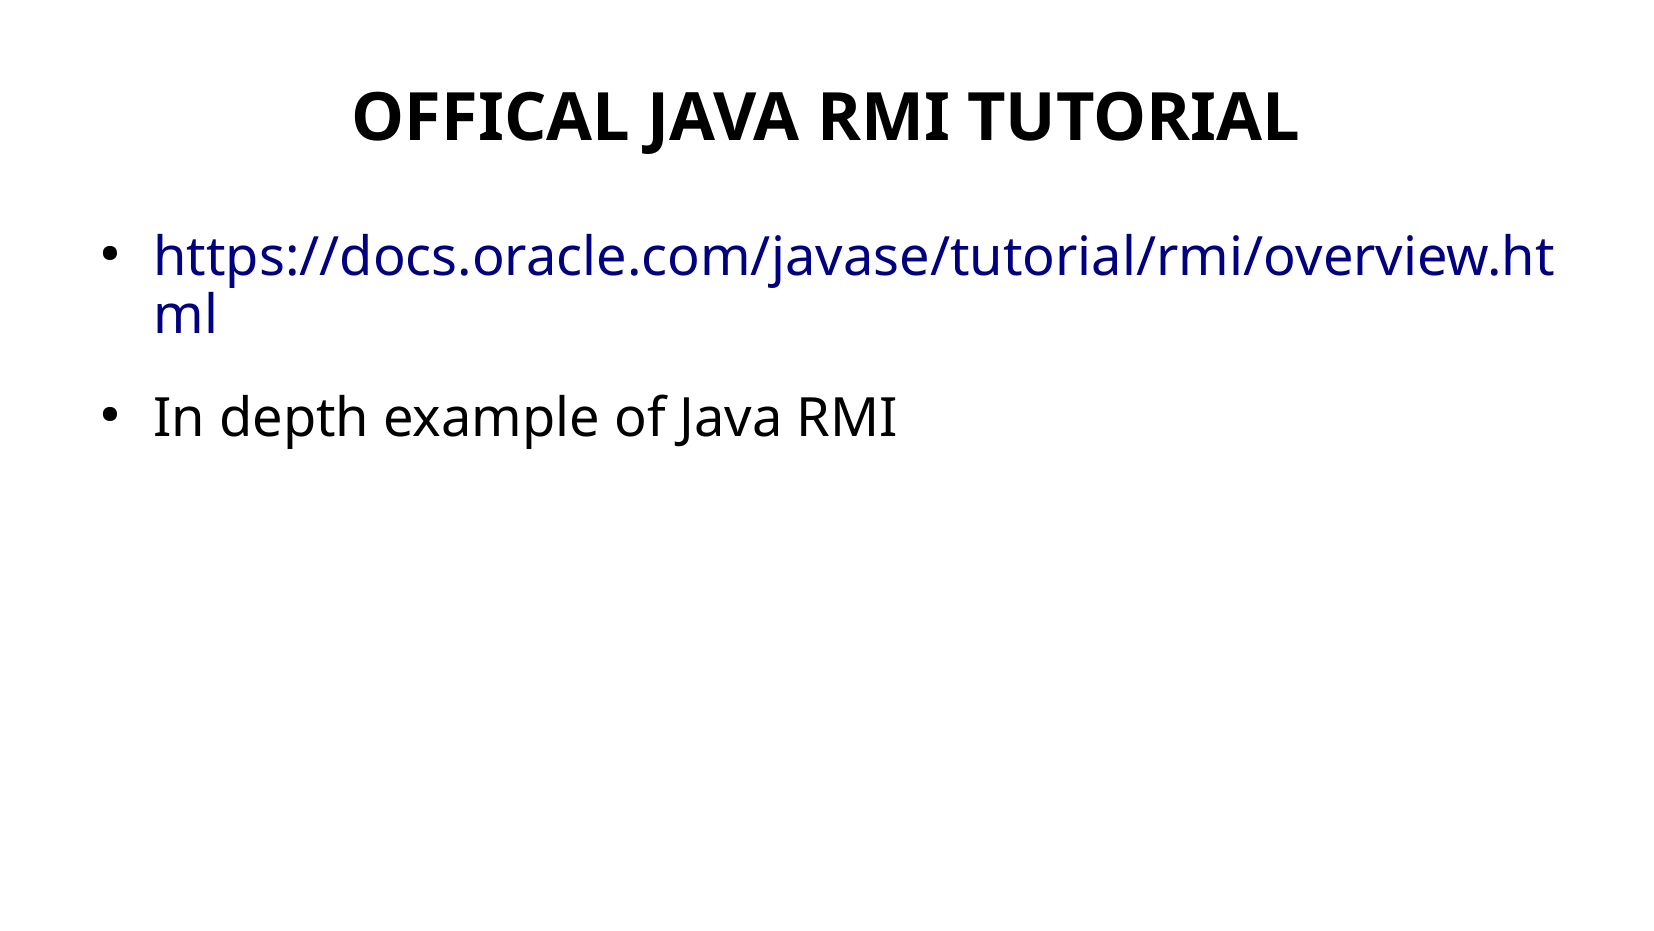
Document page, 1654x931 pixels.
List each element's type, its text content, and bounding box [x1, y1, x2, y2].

title OFFICAL JAVA RMI TUTORIAL [82, 36, 1571, 193]
list https://docs.oracle.com/javase/tutorial/rmi/overview.html In depth example of Java RMI [82, 217, 1571, 757]
